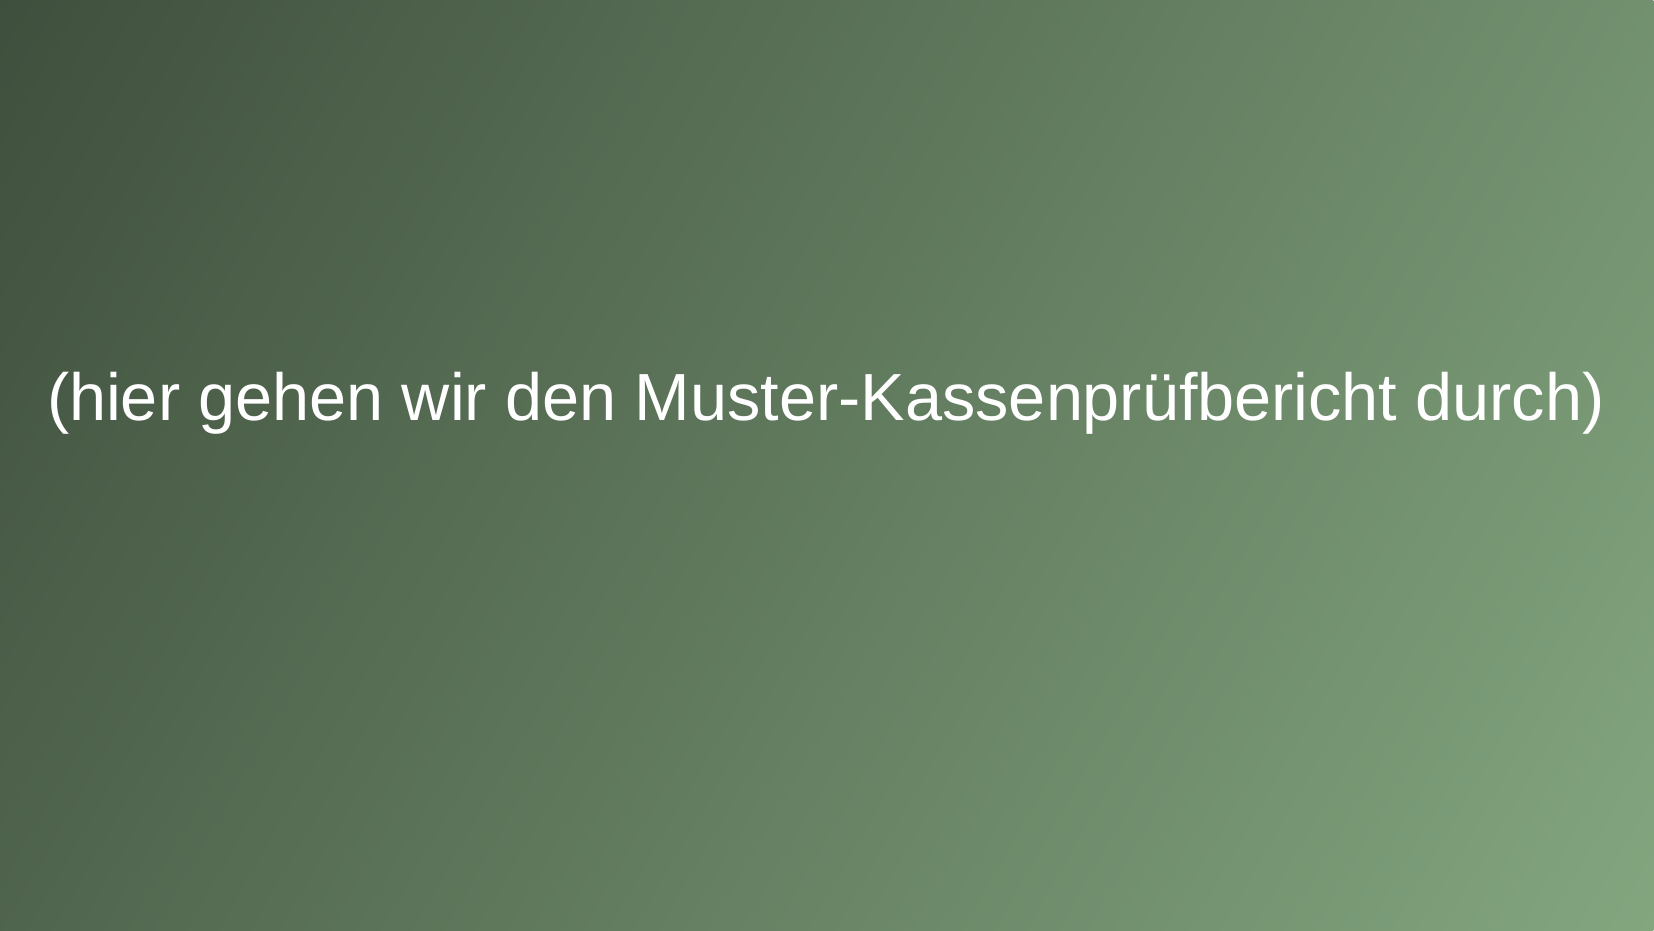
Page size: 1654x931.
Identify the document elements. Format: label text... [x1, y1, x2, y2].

subtitle (hier gehen wir den Muster-Kassenprüfbericht durch) [0, 37, 1654, 757]
